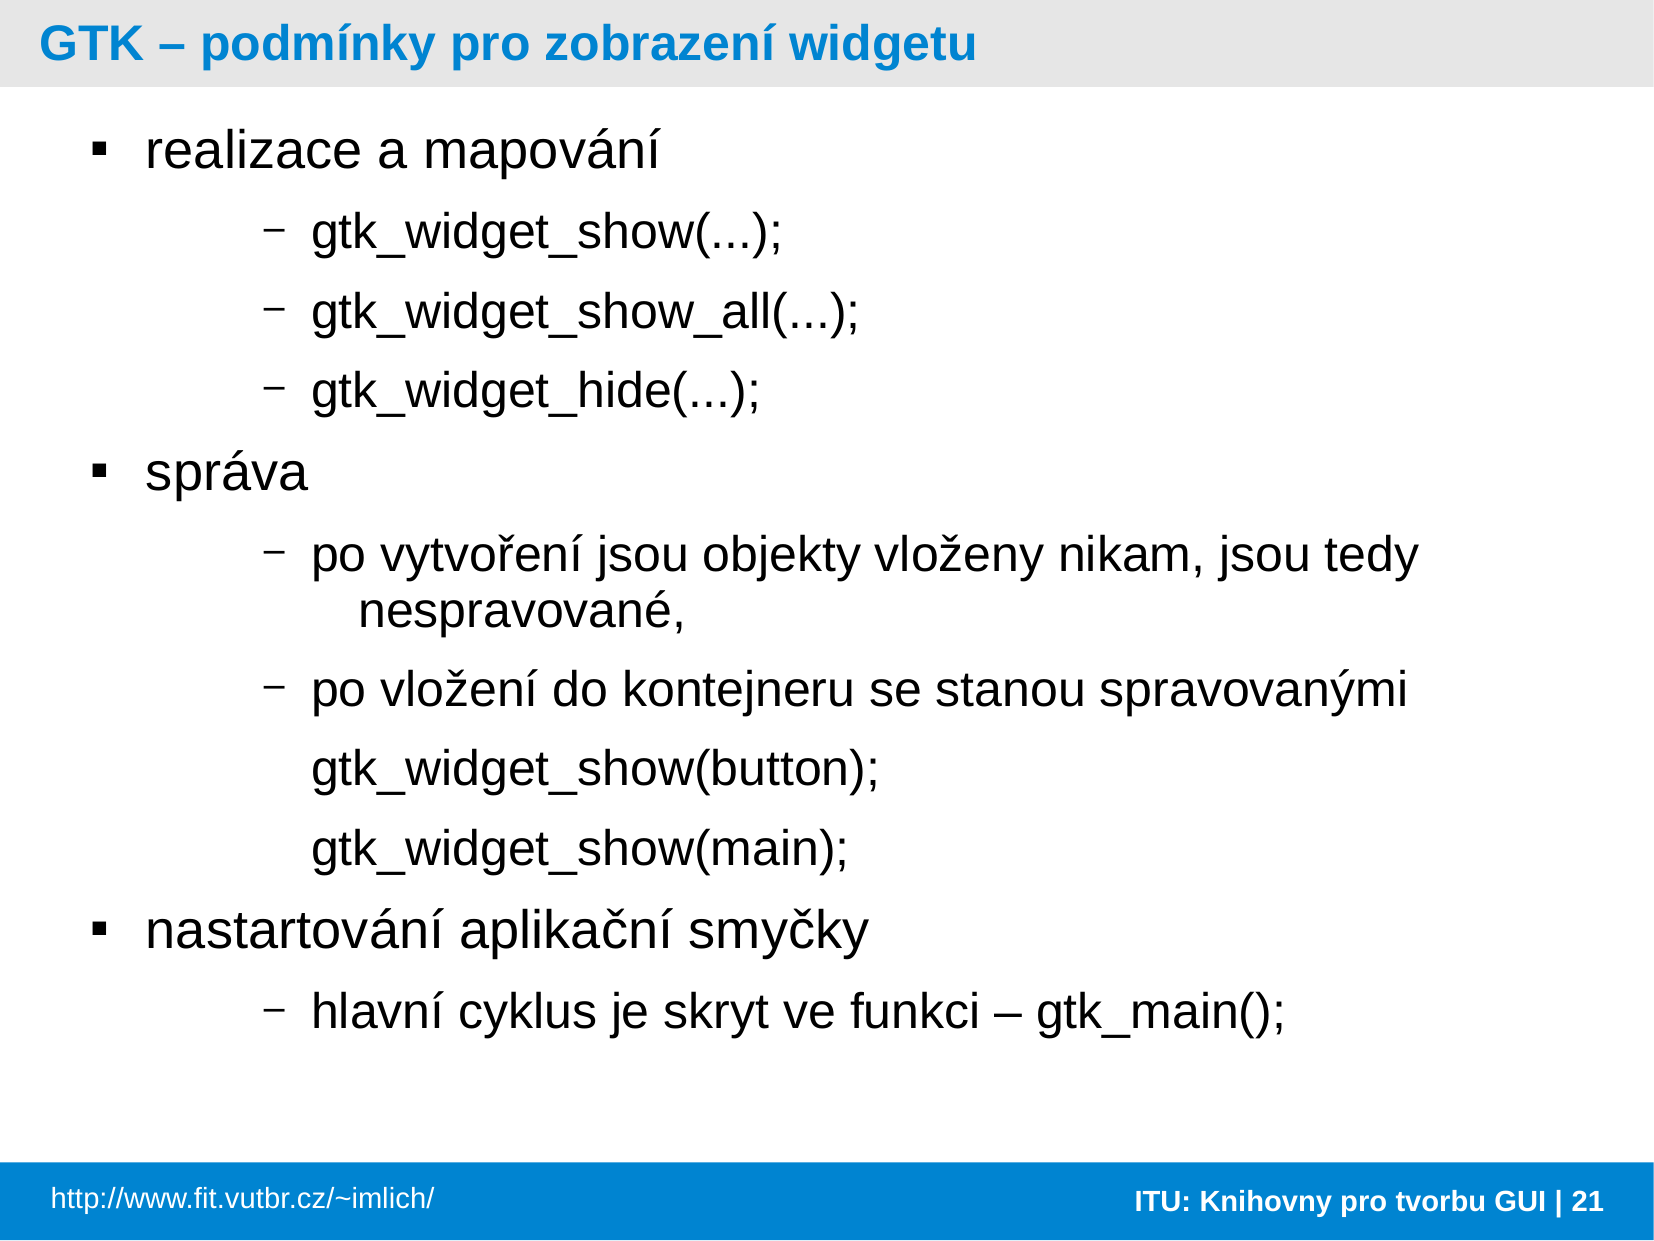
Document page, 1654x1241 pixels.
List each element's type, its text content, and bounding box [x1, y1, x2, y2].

title GTK – podmínky pro zobrazení widgetu [39, 11, 1615, 76]
list realizace a mapování gtk_widget_show(...); gtk_widget_show_all(...); gtk_widget_hide(...); správa po vytvoření jsou objekty vloženy nikam, jsou tedy nespravované, po vložení do kontejneru se stanou spravovanými gtk_widget_show(button); gtk_widget_show(main); nastartování aplikační smyčky hlavní cyklus je skryt ve funkci – gtk_main(); [75, 119, 1564, 1117]
